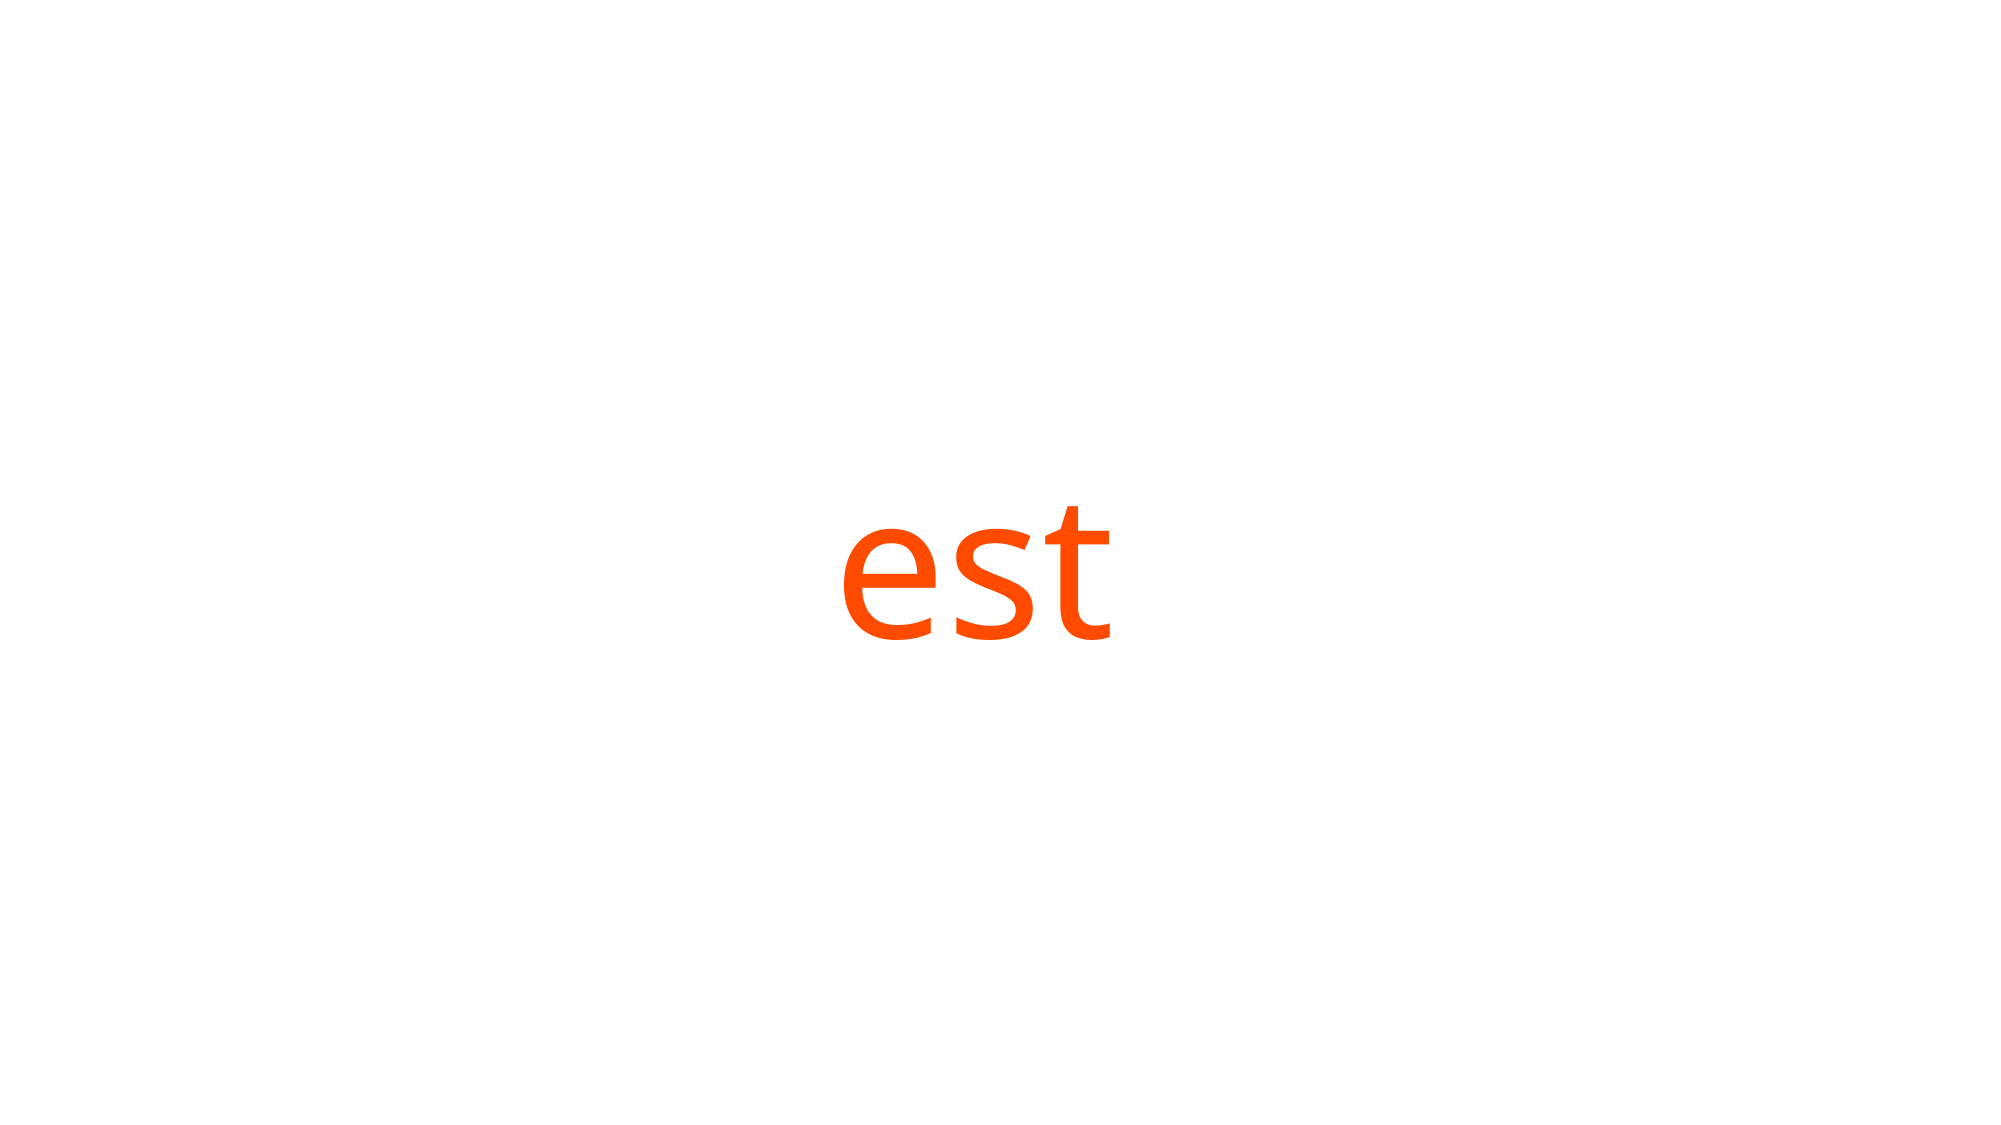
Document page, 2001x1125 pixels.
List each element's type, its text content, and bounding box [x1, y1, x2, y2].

text_box Le logiciel est le but! [383, 191, 1617, 934]
